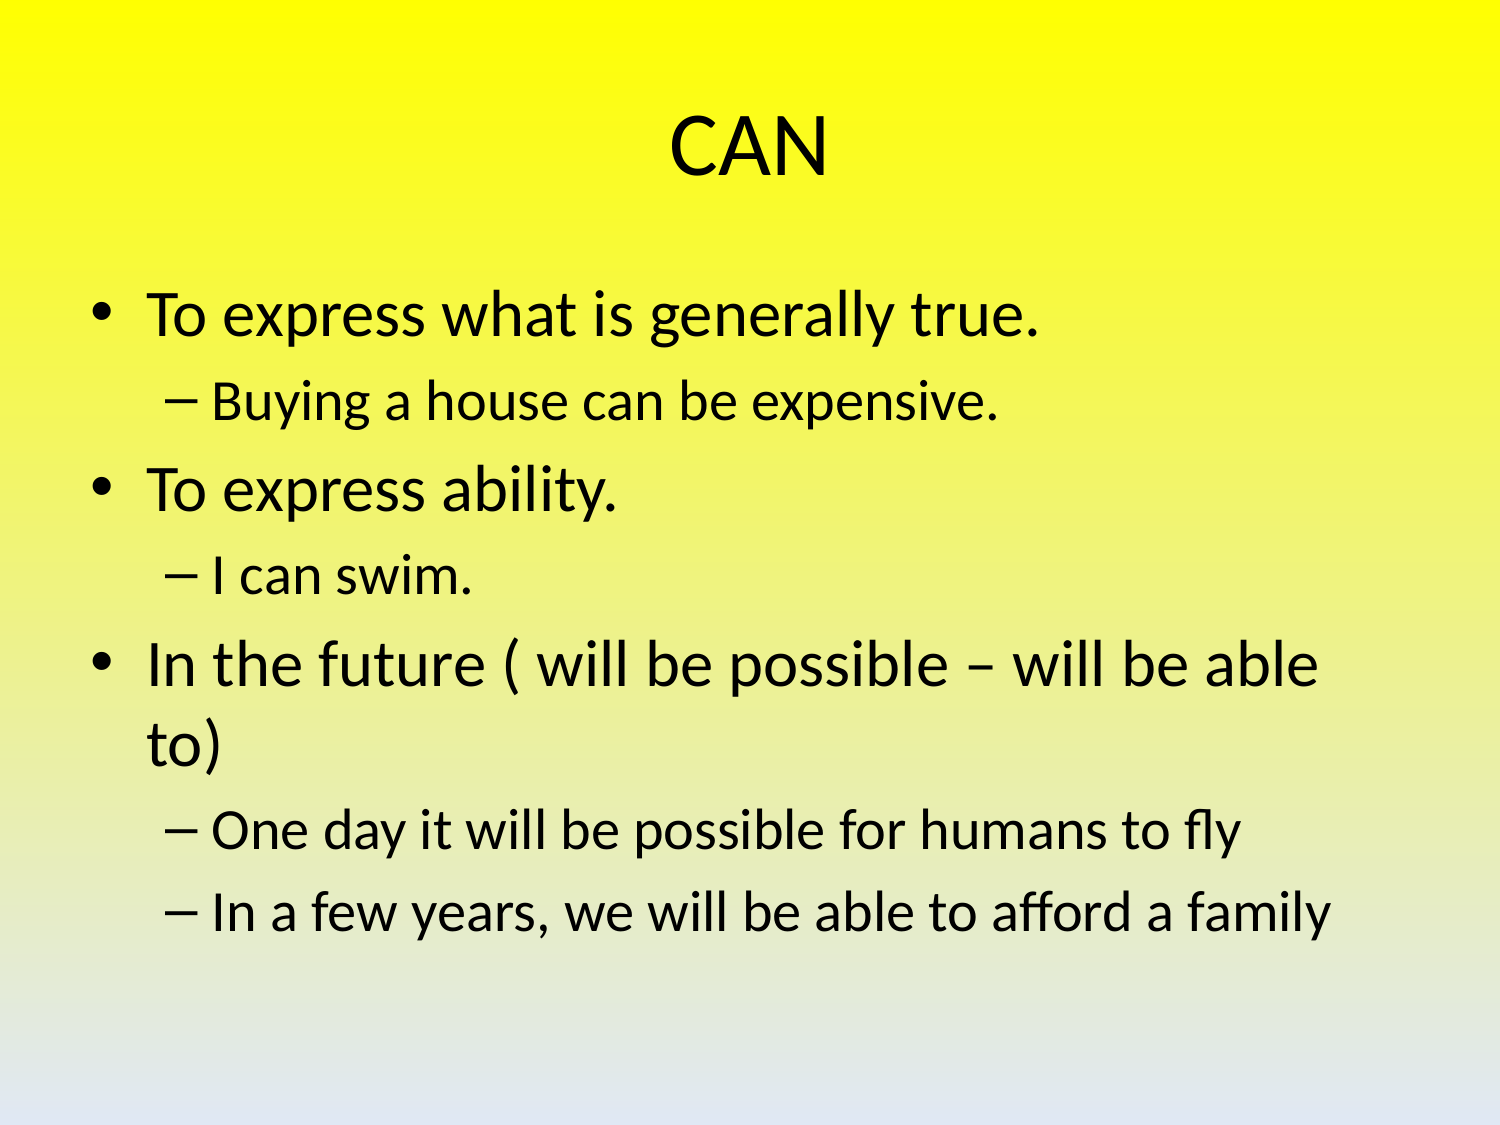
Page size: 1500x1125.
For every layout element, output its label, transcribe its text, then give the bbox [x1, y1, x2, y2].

list To express what is generally true. Buying a house can be expensive. To express ability. I can swim. In the future ( will be possible – will be able to) One day it will be possible for humans to fly In a few years, we will be able to afford a family [75, 262, 1425, 1005]
title CAN [75, 45, 1425, 233]
